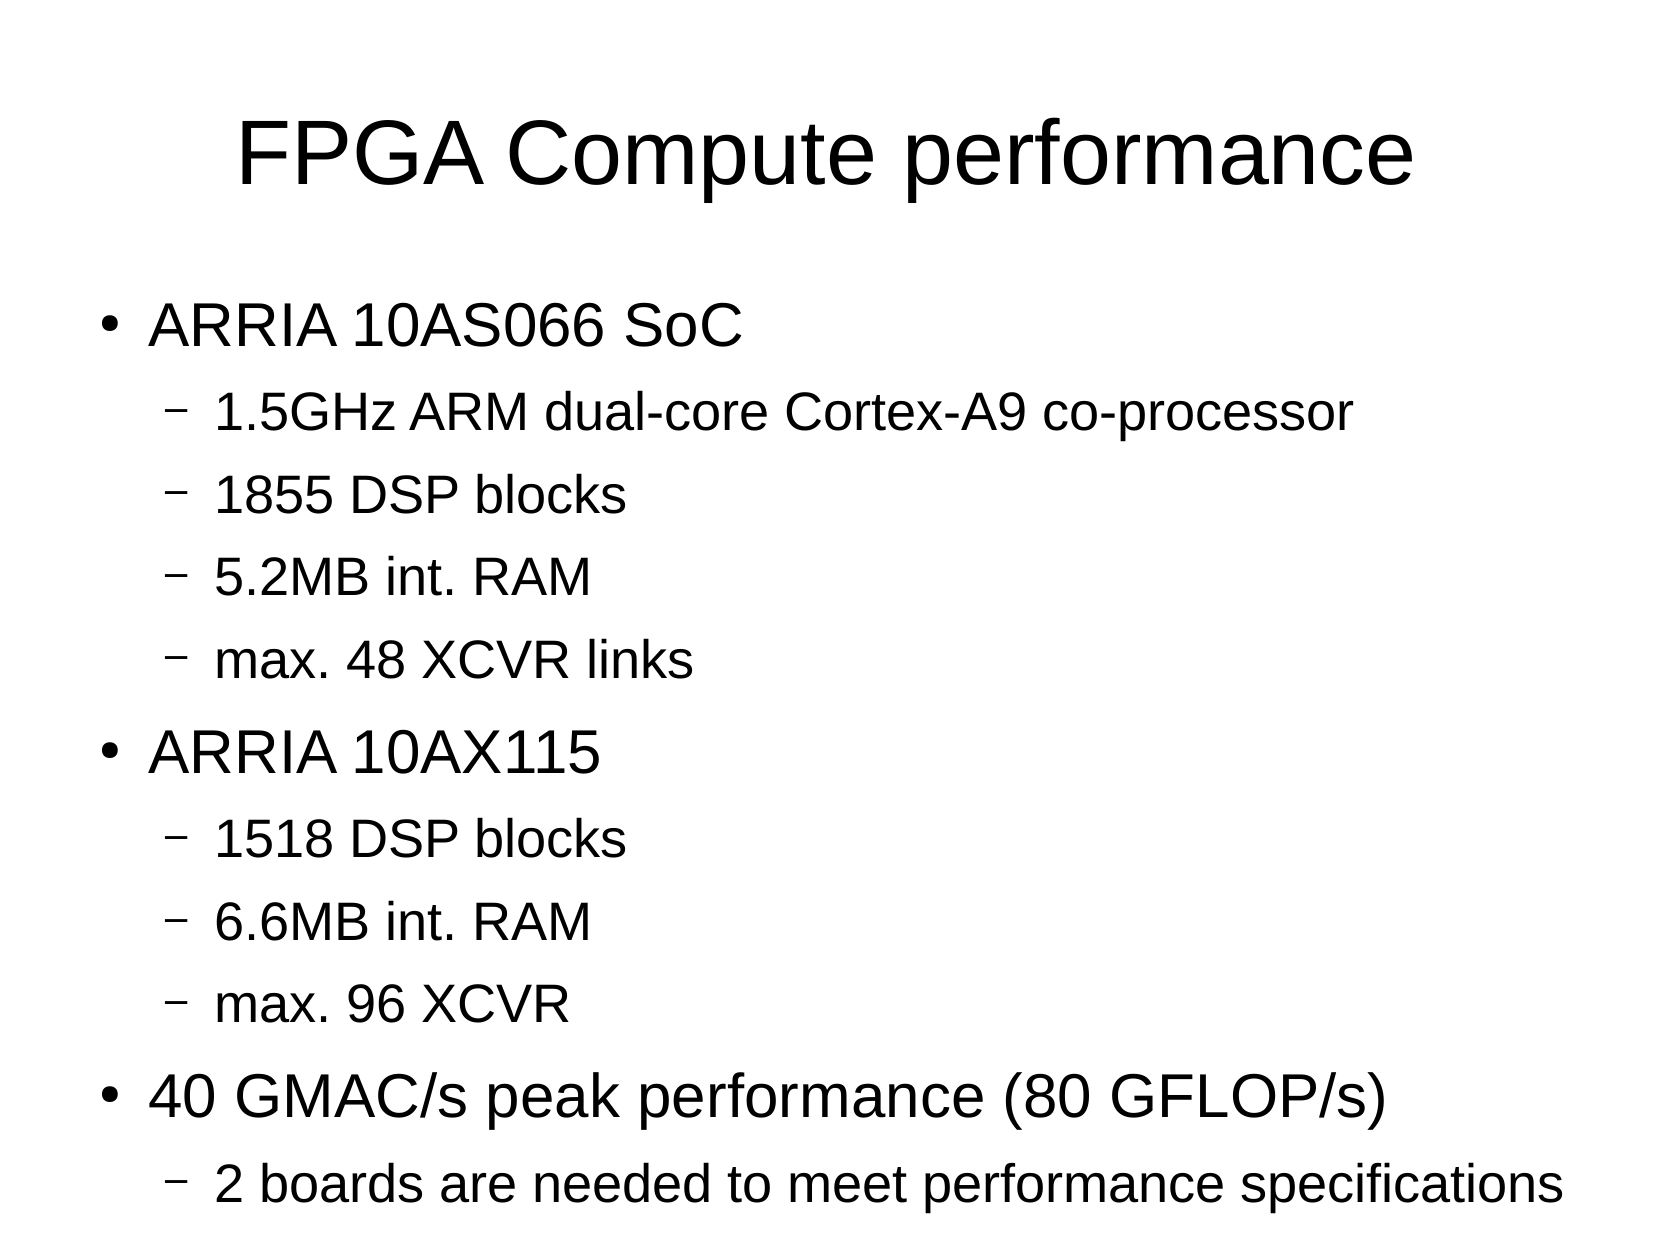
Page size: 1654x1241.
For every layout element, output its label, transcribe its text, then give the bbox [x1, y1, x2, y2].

list ARRIA 10AS066 SoC 1.5GHz ARM dual-core Cortex-A9 co-processor 1855 DSP blocks 5.2MB int. RAM max. 48 XCVR links ARRIA 10AX115 1518 DSP blocks 6.6MB int. RAM max. 96 XCVR 40 GMAC/s peak performance (80 GFLOP/s) 2 boards are needed to meet performance specifications [82, 290, 1571, 1230]
title FPGA Compute performance [82, 49, 1571, 257]
